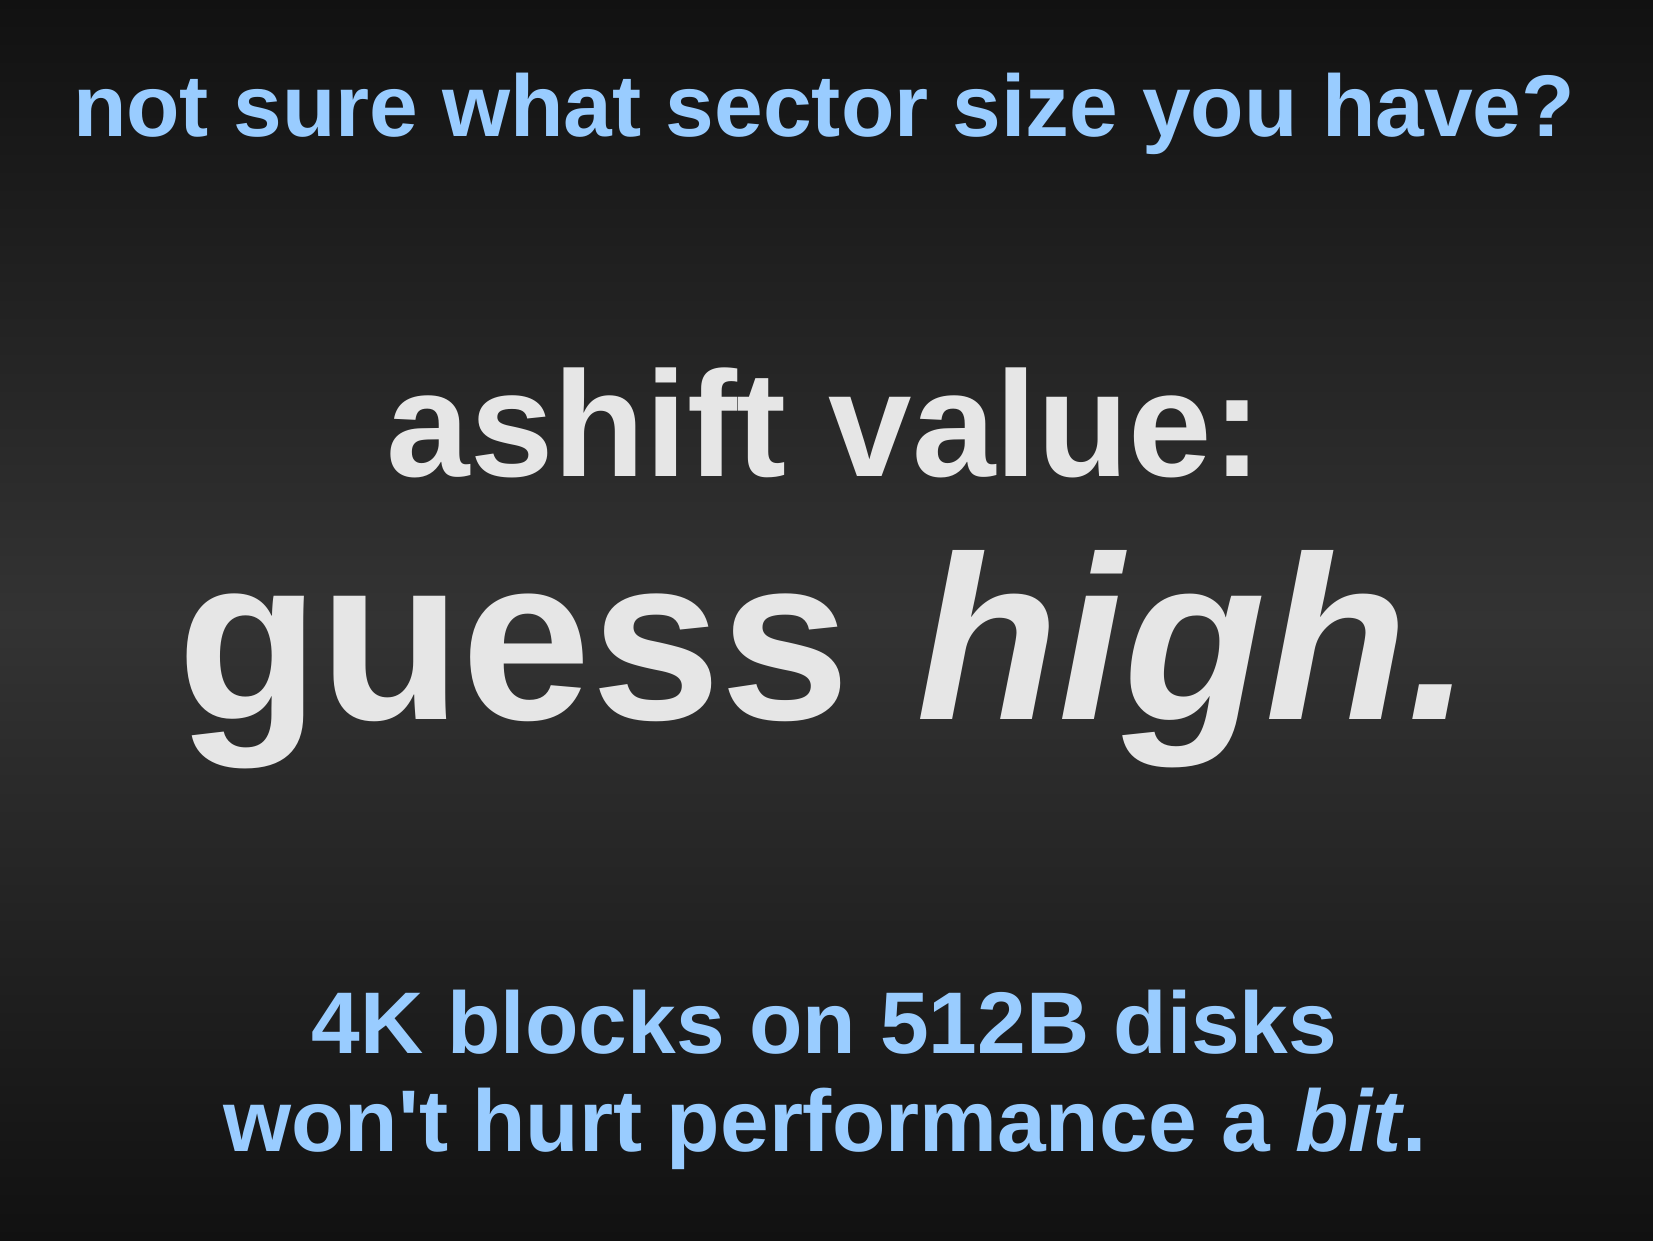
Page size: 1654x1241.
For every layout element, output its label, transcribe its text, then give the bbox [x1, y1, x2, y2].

title ashift value: guess high. 4K blocks on 512B disks won't hurt performance a bit. [0, 270, 1651, 1241]
title not sure what sector size you have? [0, 2, 1651, 211]
